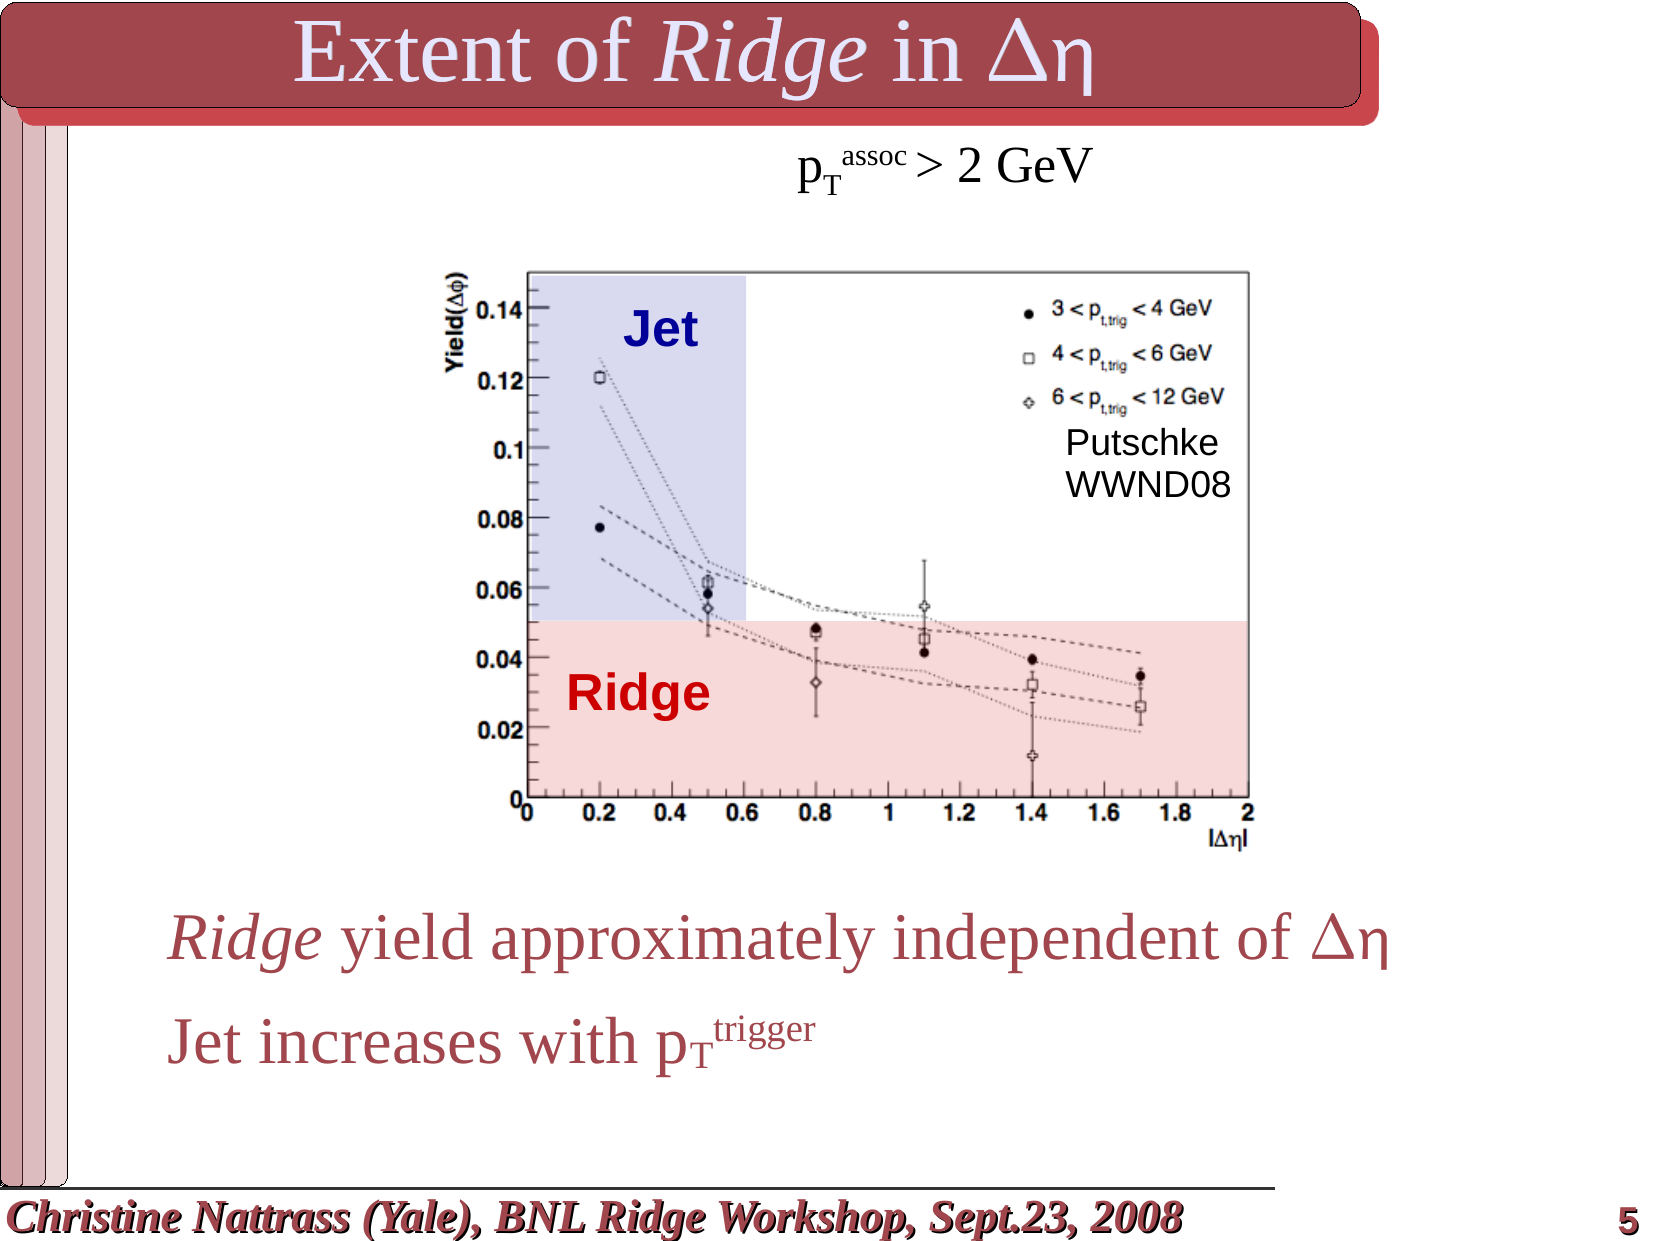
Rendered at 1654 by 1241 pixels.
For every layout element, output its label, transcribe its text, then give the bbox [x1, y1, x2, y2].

text_box pTassoc > 2 GeV [660, 136, 1101, 202]
list Ridge yield approximately independent of  Jet increases with pTtrigger [150, 900, 1571, 1103]
text_box Jet [617, 299, 706, 358]
picture [438, 208, 1339, 863]
text_box Putschke WWND08 [1050, 414, 1276, 513]
text_box [527, 275, 1248, 797]
title Extent of Ridge in  [0, 0, 1388, 107]
text_box Ridge [560, 663, 719, 722]
